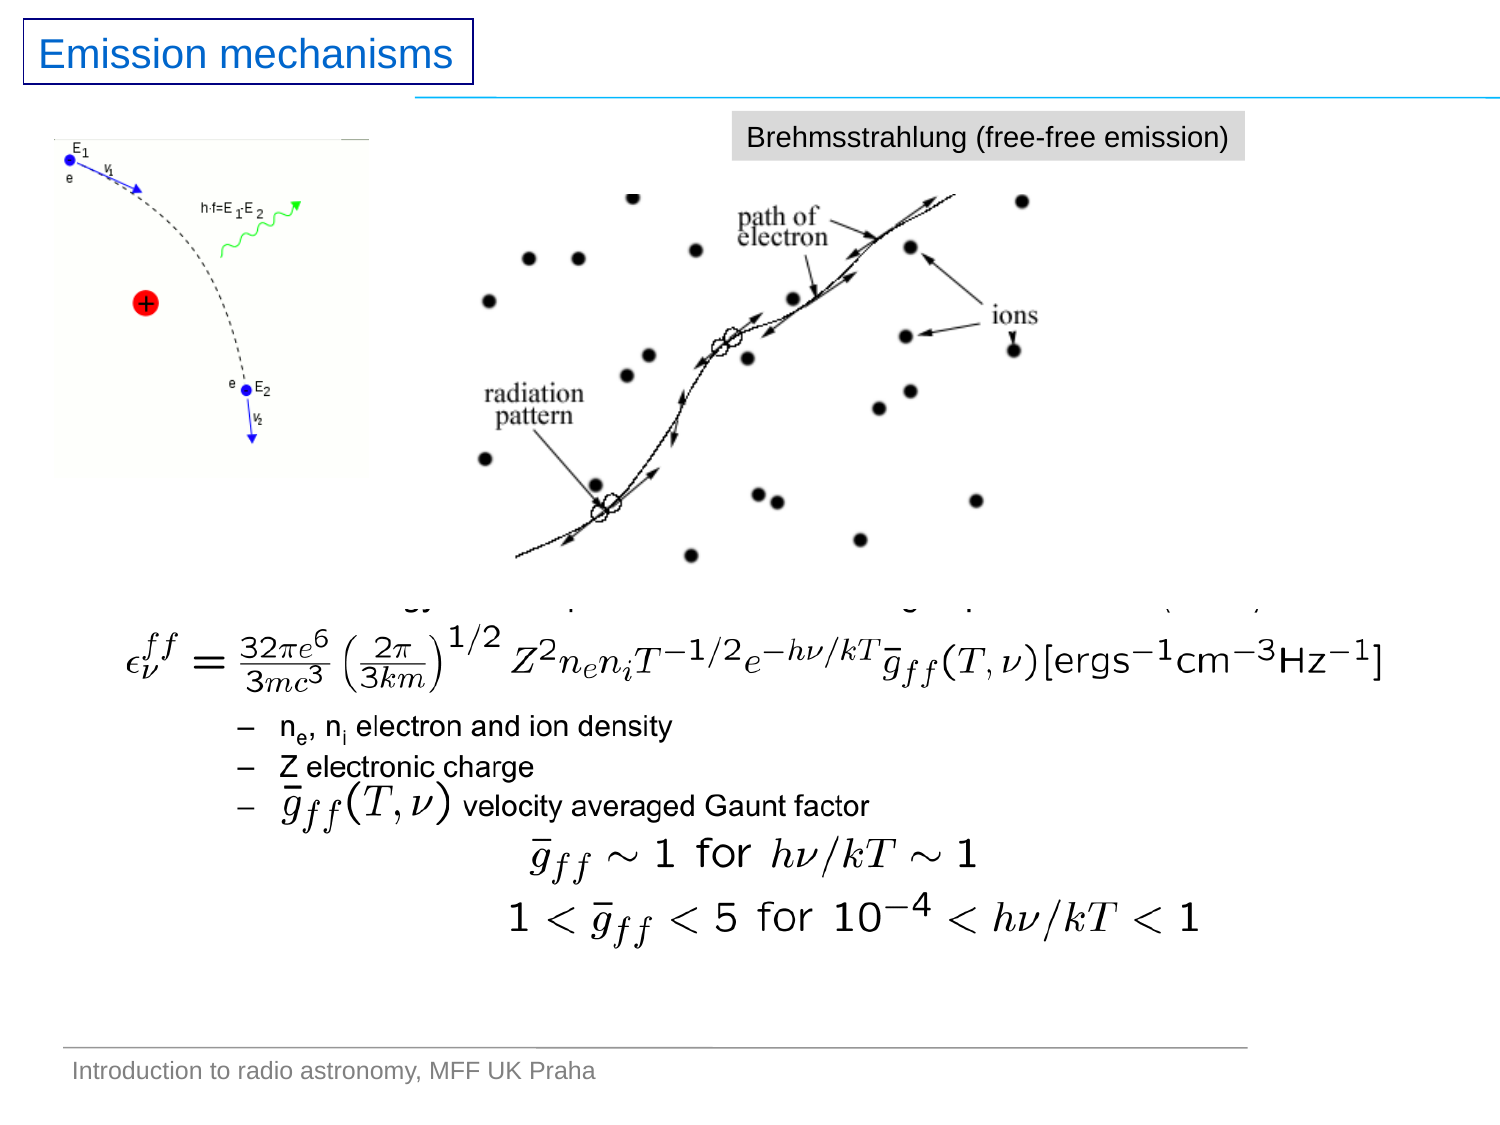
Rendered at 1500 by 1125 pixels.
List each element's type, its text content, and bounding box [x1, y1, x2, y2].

text_box Brehmsstrahlung (free-free emission) [731, 110, 1245, 161]
picture [54, 139, 369, 478]
picture [475, 194, 1078, 565]
picture [106, 609, 1407, 980]
text_box Emission mechanisms [23, 18, 473, 85]
